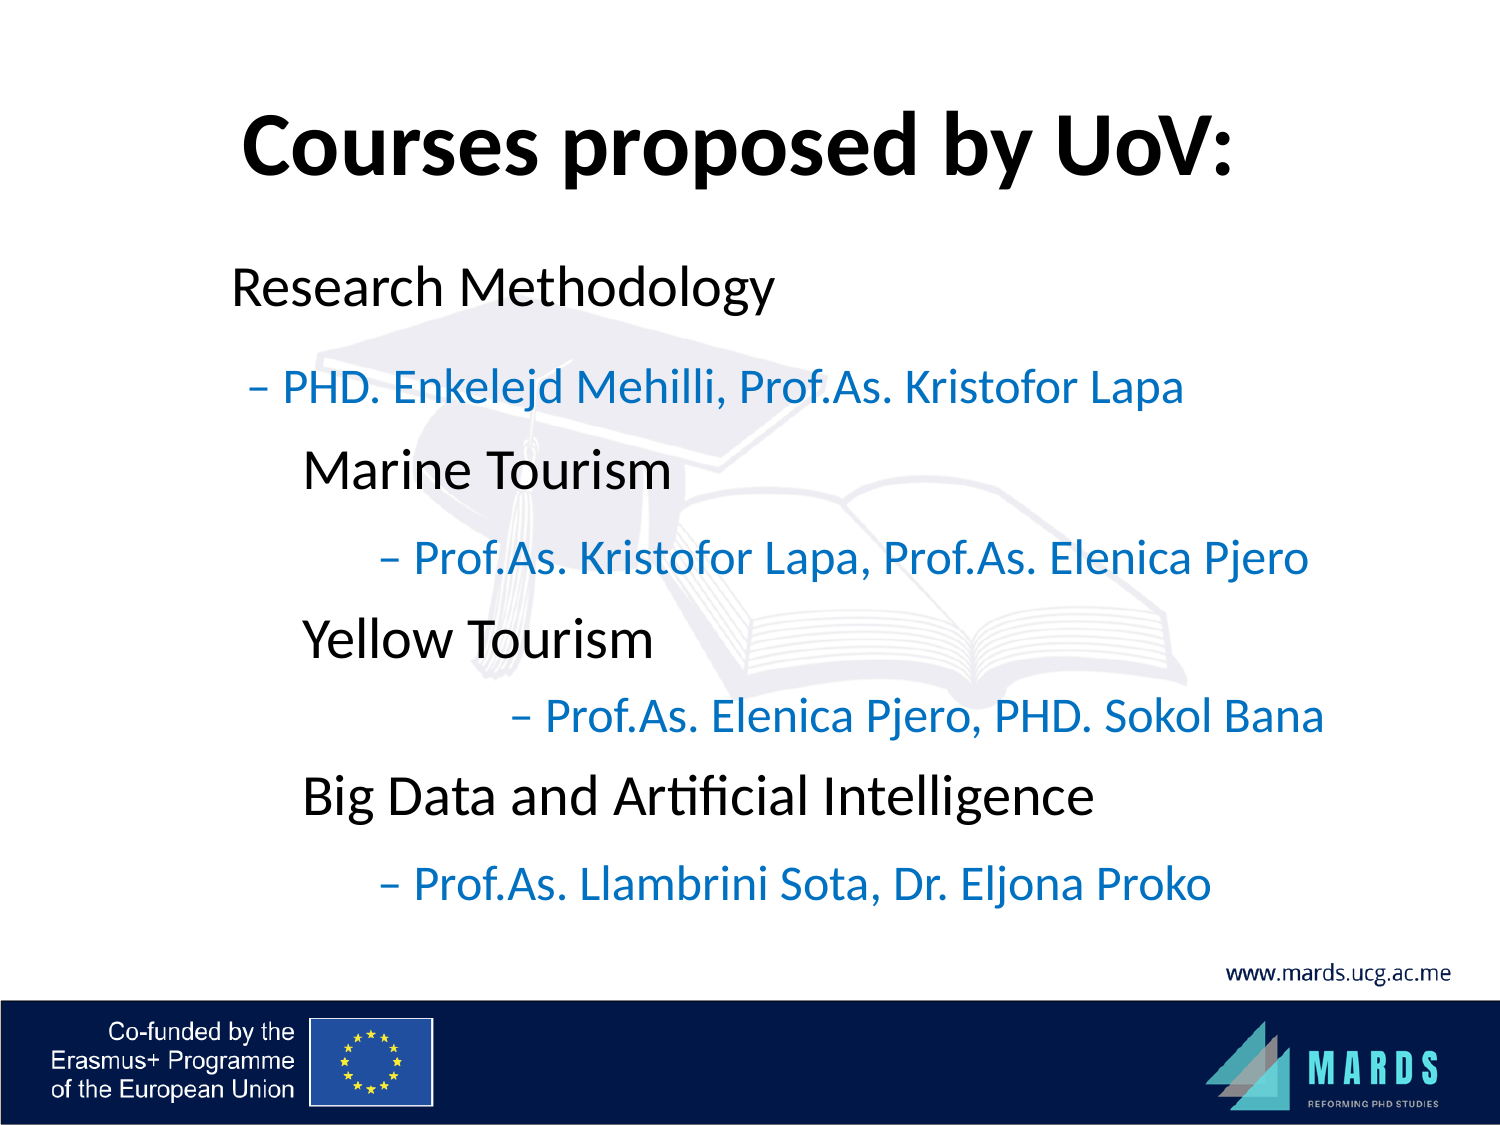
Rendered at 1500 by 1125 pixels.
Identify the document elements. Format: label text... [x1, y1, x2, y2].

title Courses proposed by UoV: [75, 45, 1426, 233]
list Research Methodology – PHD. Enkelejd Mehilli, Prof.As. Kristofor Lapa Marine Tourism – Prof.As. Kristofor Lapa, Prof.As. Elenica Pjero Yellow Tourism – Prof.As. Elenica Pjero, PHD. Sokol Bana Big Data and Artificial Intelligence – Prof.As. Llambrini Sota, Dr. Eljona Proko [156, 232, 1394, 921]
